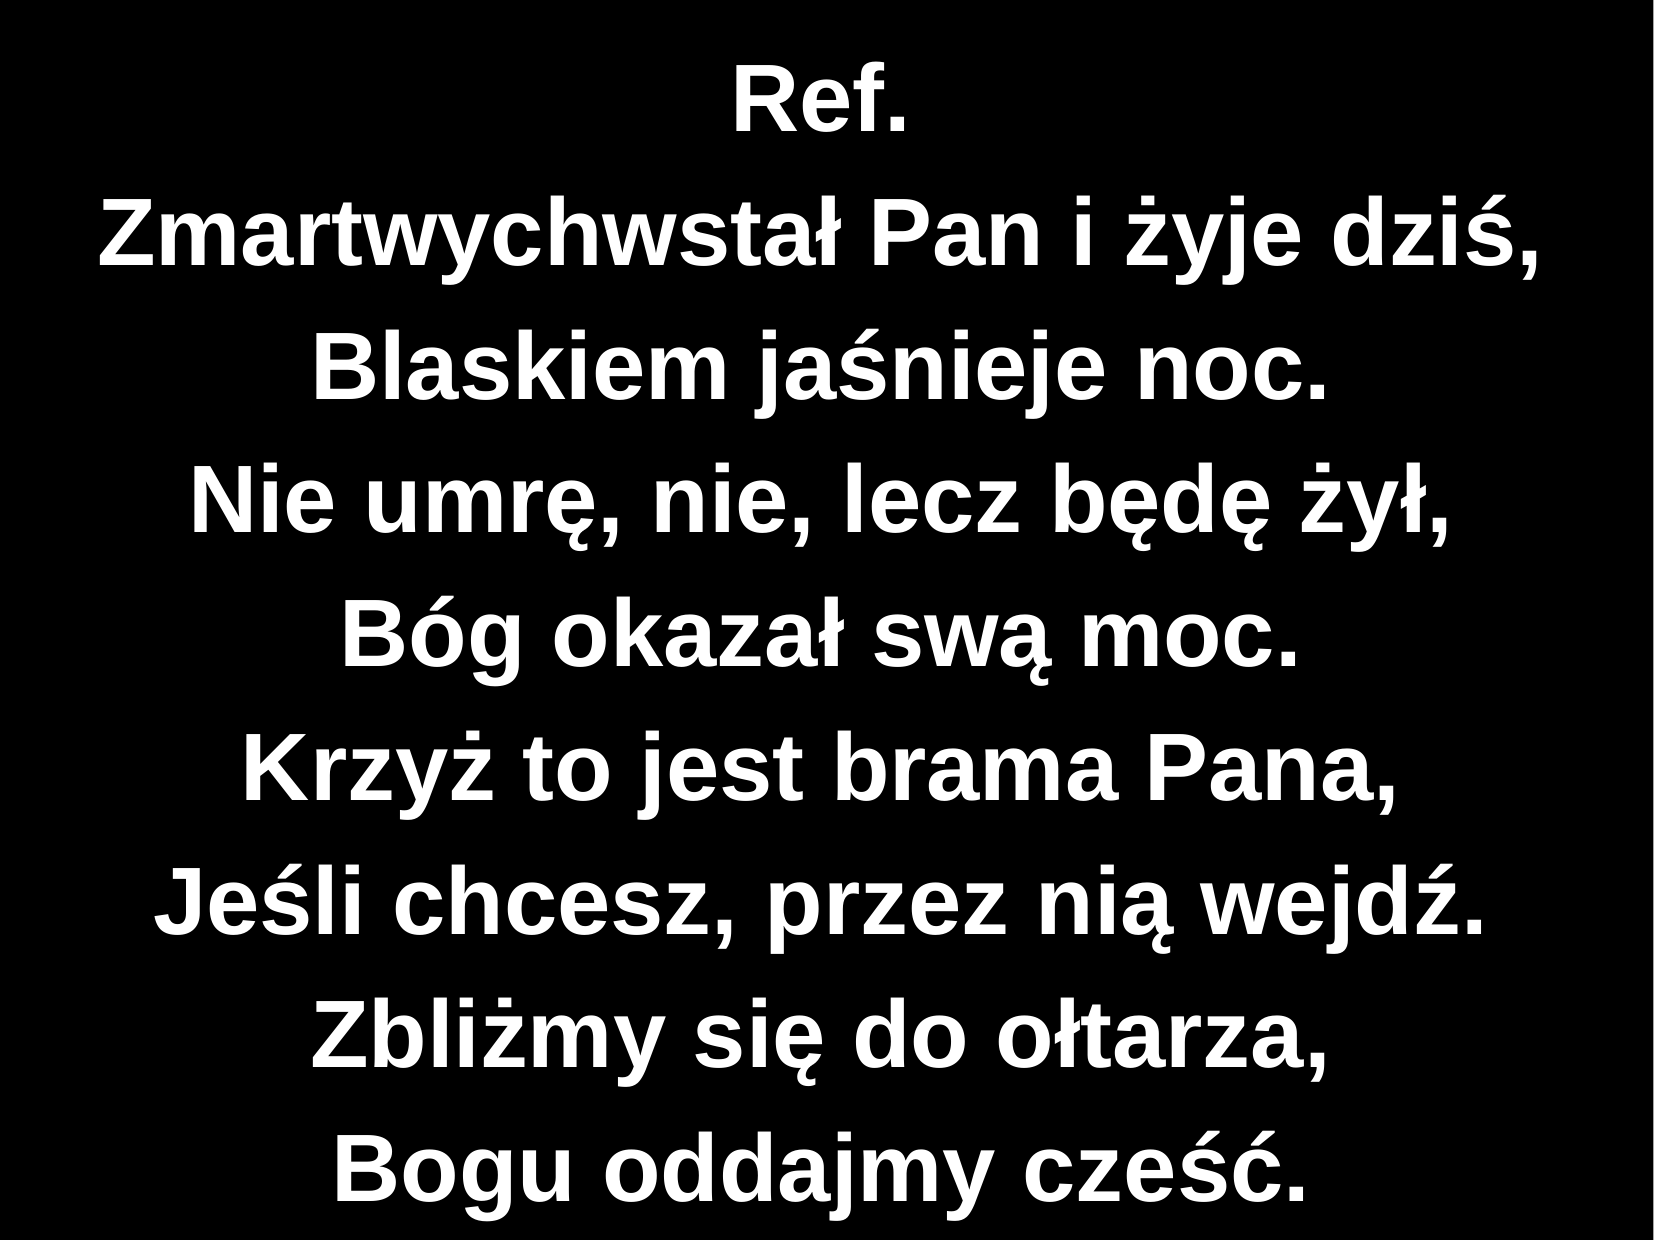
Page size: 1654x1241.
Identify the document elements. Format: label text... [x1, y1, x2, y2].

subtitle Ref. Zmartwychwstał Pan i żyje dziś, Blaskiem jaśnieje noc. Nie umrę, nie, lecz będę żył, Bóg okazał swą moc. Krzyż to jest brama Pana, Jeśli chcesz, przez nią wejdź. Zbliżmy się do ołtarza, Bogu oddajmy cześć. [0, 0, 1642, 1241]
